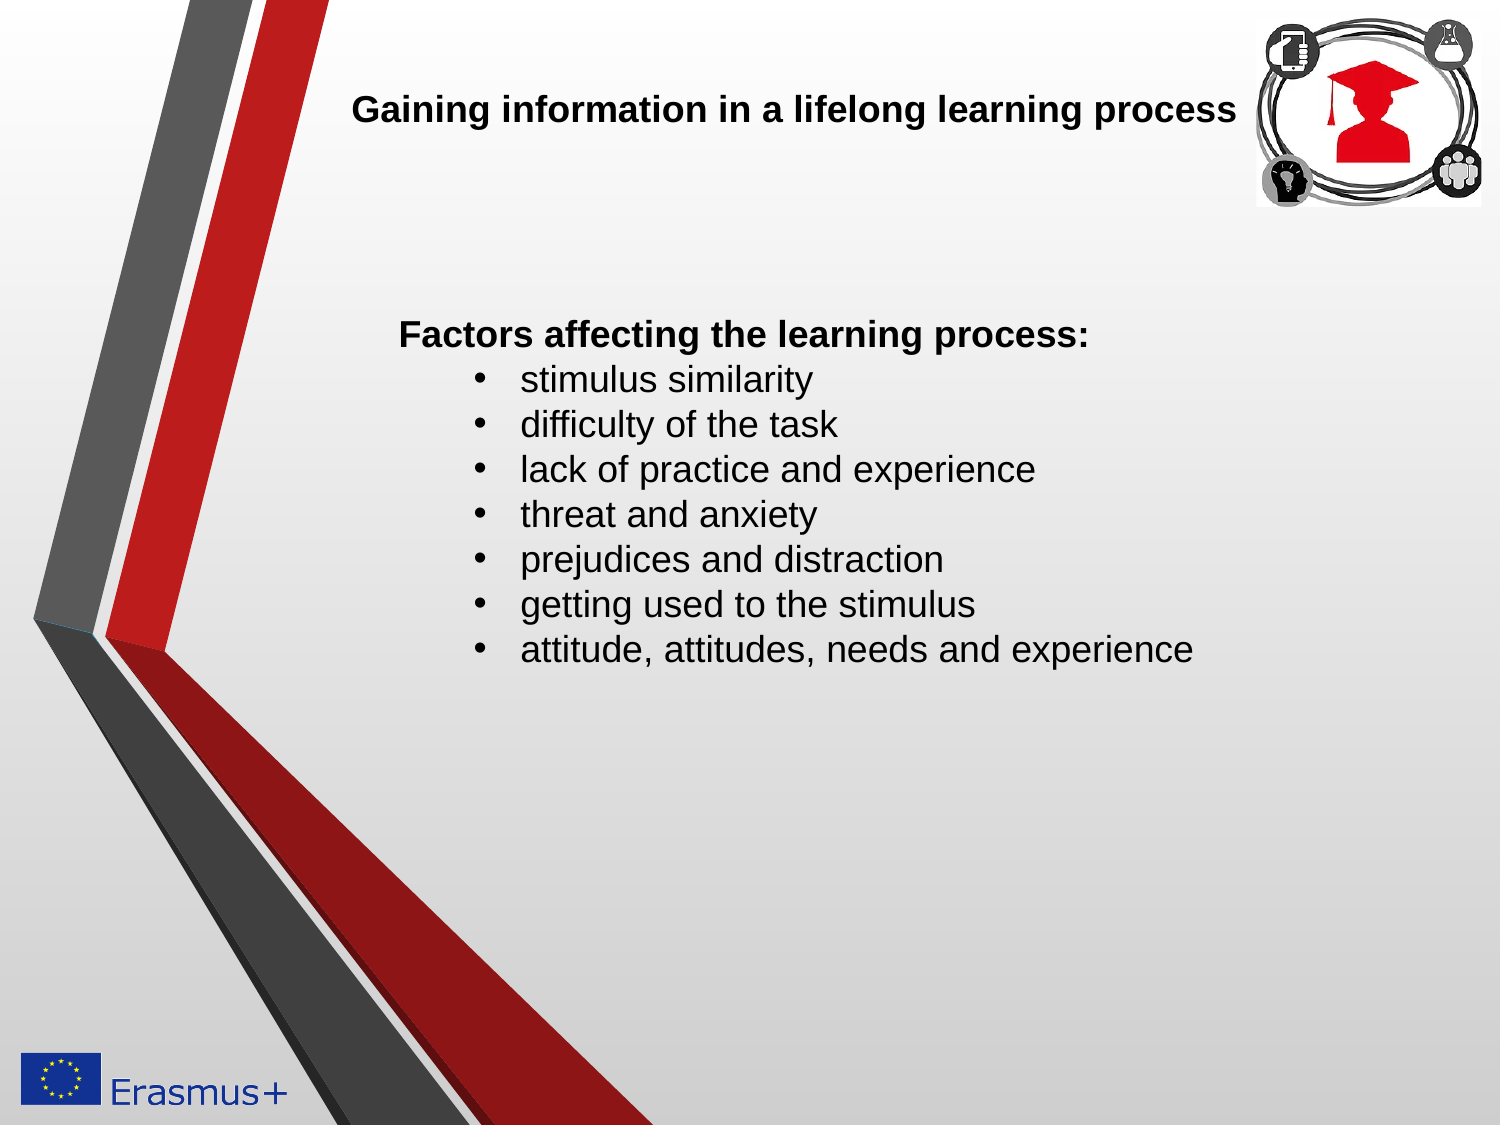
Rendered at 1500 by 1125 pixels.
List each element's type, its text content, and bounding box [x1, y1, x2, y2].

chart [1257, 19, 1483, 209]
picture [1256, 18, 1482, 207]
text_box Gaining information in a lifelong learning process [336, 78, 1256, 138]
text_box Factors affecting the learning process: stimulus similarity difficulty of the task lack of practice and experience threat and anxiety prejudices and distraction getting used to the stimulus attitude, attitudes, needs and experience [383, 302, 1365, 678]
picture [5, 1037, 302, 1120]
